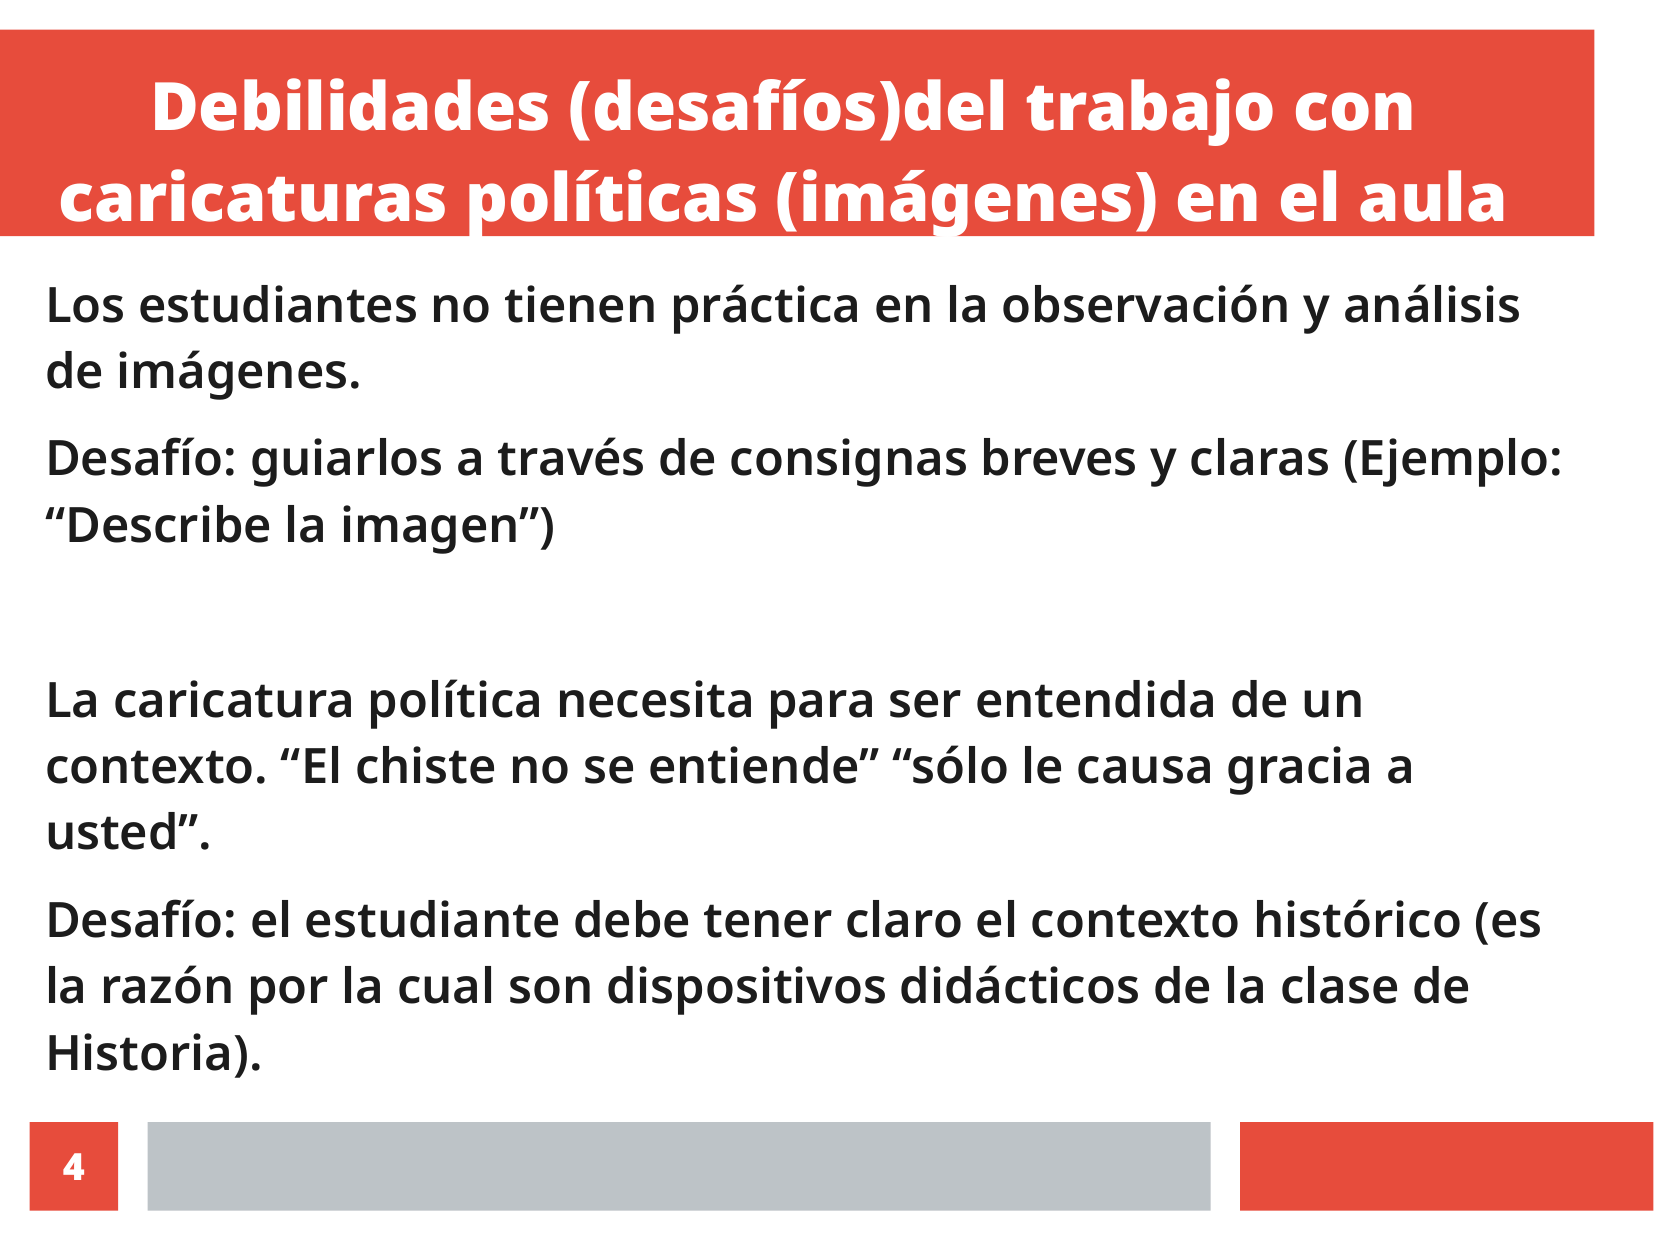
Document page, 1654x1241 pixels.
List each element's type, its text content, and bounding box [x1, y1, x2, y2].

title Debilidades (desafíos)del trabajo con caricaturas políticas (imágenes) en el aula [59, 59, 1595, 207]
list Los estudiantes no tienen práctica en la observación y análisis de imágenes. Desafío: guiarlos a través de consignas breves y claras (Ejemplo: “Describe la imagen”) La caricatura política necesita para ser entendida de un contexto. “El chiste no se entiende” “sólo le causa gracia a usted”. Desafío: el estudiante debe tener claro el contexto histórico (es la razón por la cual son dispositivos didácticos de la clase de Historia). [45, 270, 1565, 1093]
